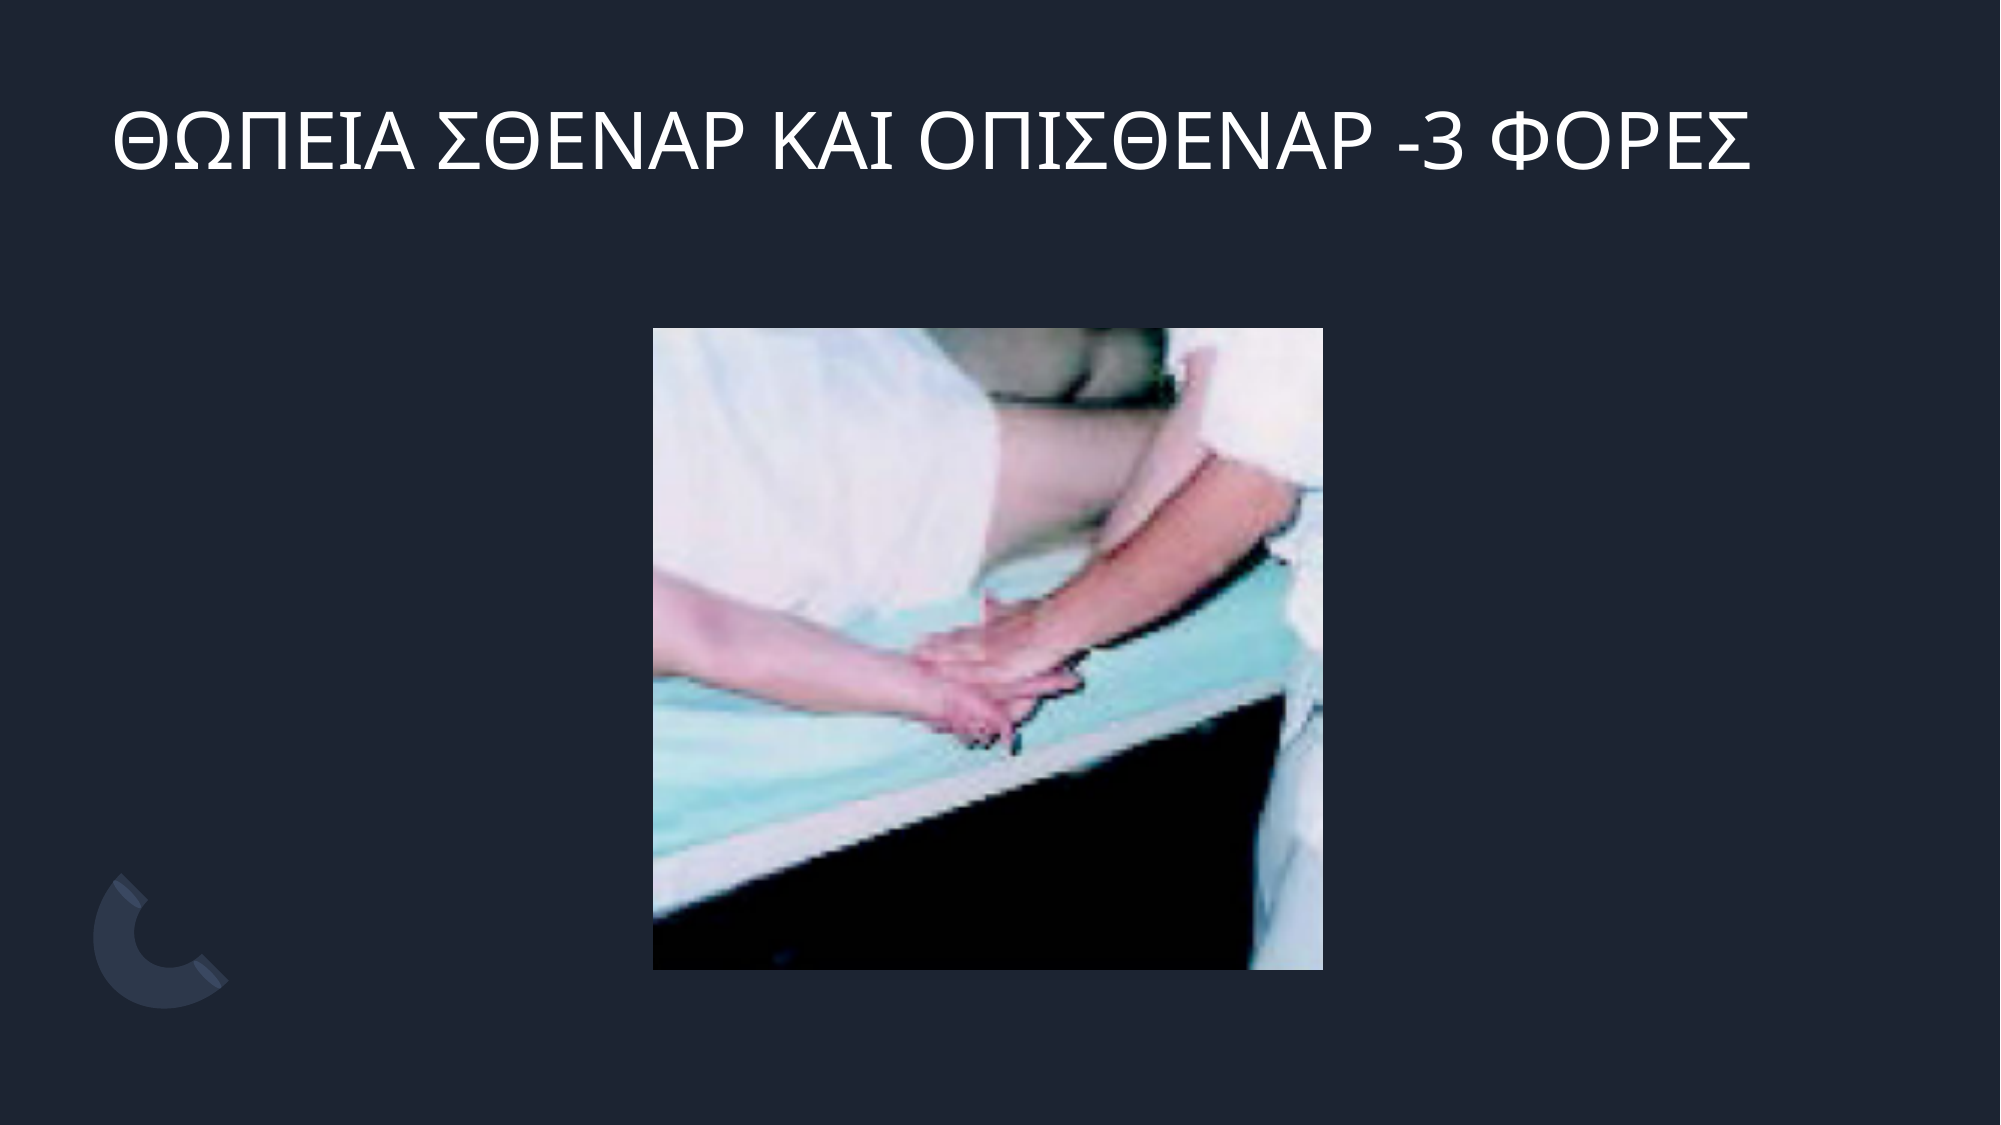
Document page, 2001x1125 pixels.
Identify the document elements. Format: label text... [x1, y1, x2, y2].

picture [653, 328, 1323, 970]
title ΘΩΠΕΙΑ ΣΘΕΝΑΡ ΚΑΙ ΟΠΙΣΘΕΝΑΡ -3 ΦΟΡΕΣ [110, 90, 1910, 264]
